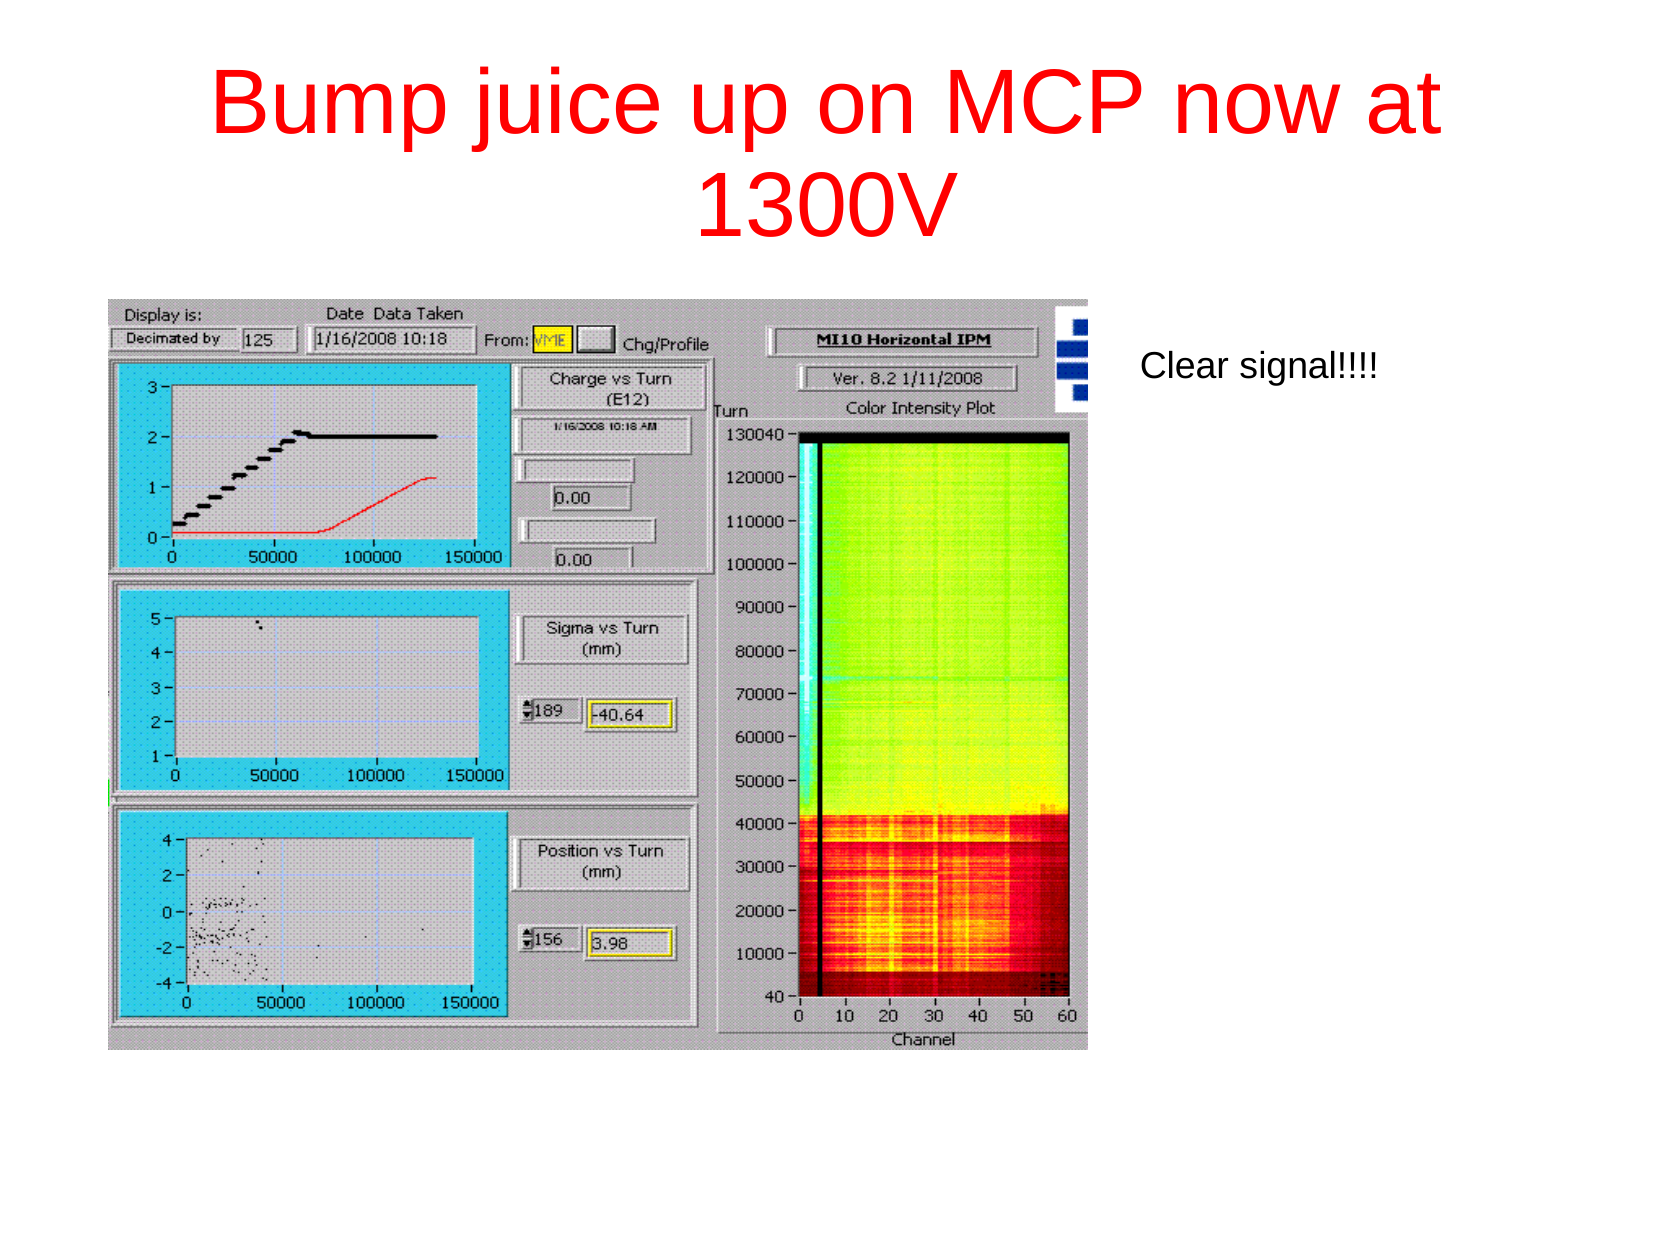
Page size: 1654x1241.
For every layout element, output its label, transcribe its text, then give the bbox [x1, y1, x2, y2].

text_box Clear signal!!!! [1125, 337, 1501, 395]
picture [108, 299, 1088, 1051]
title Bump juice up on MCP now at 1300V [82, 50, 1571, 256]
